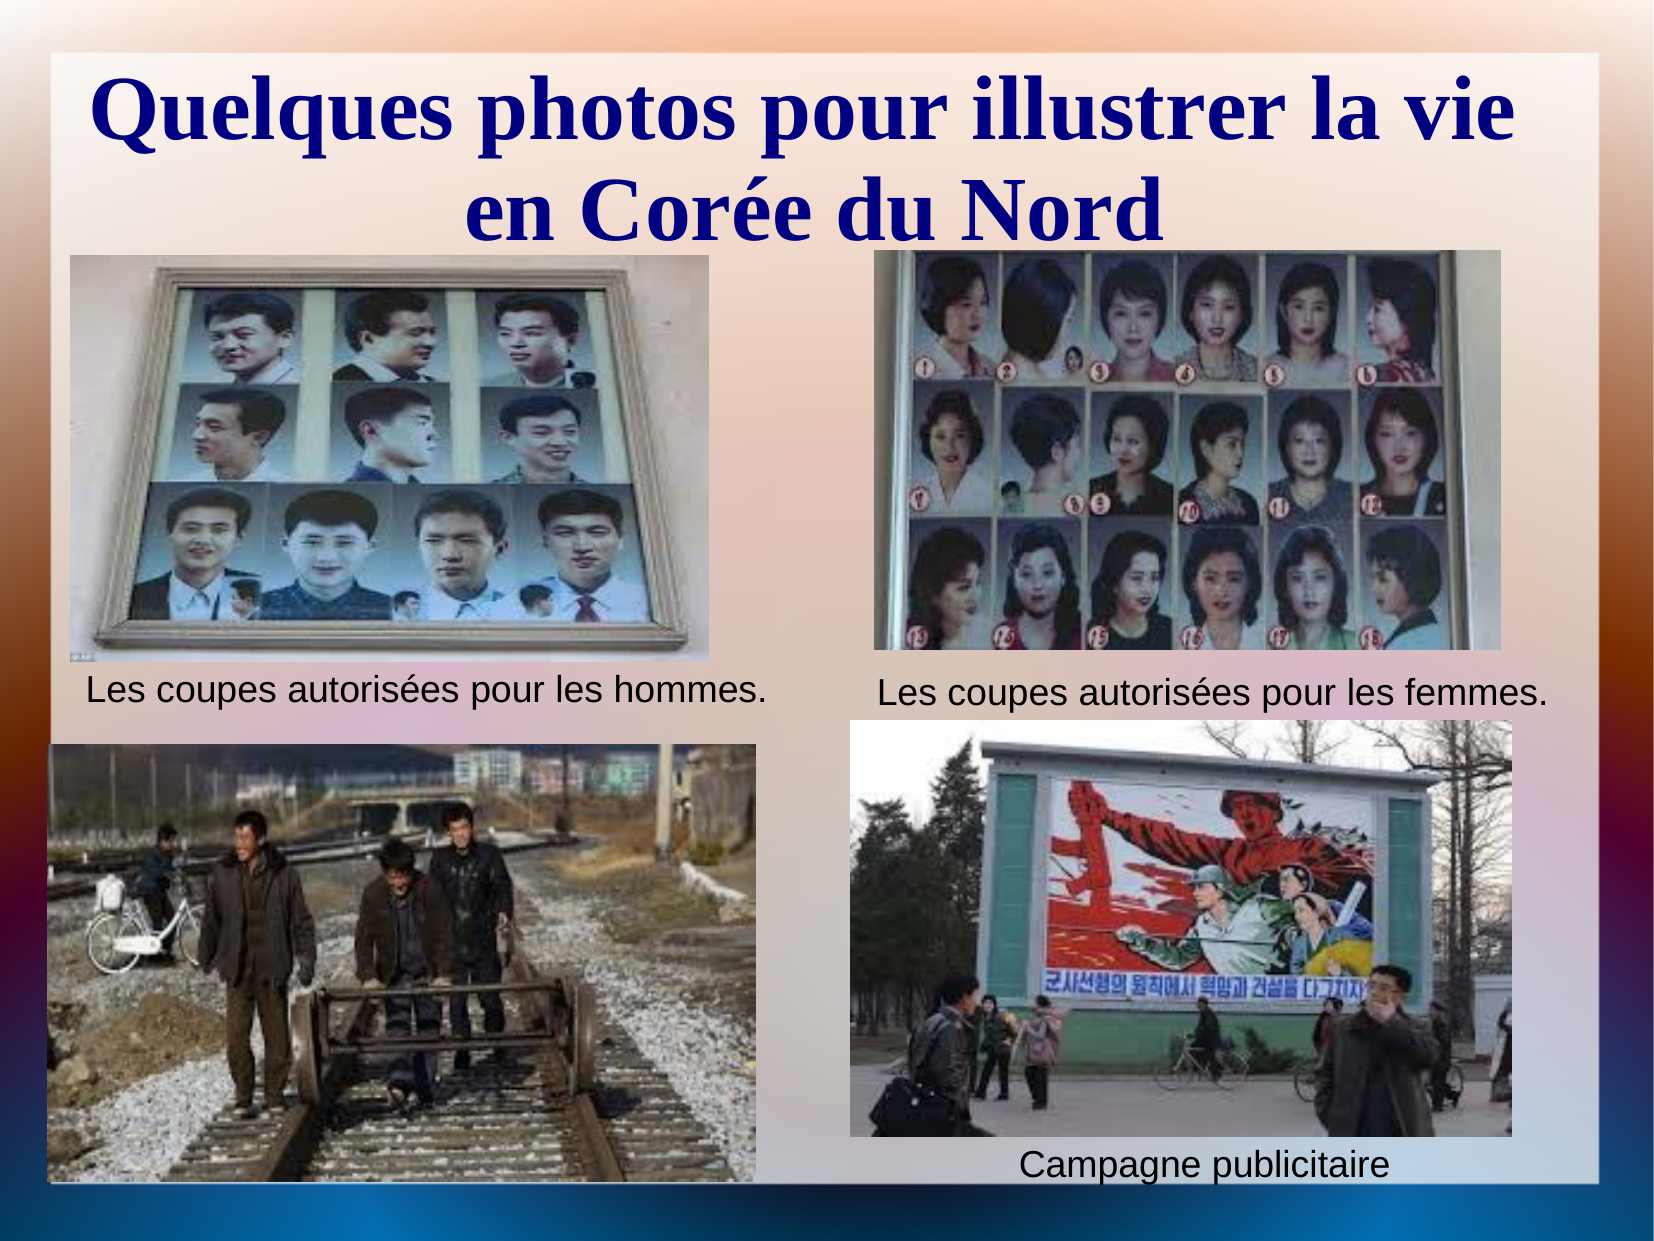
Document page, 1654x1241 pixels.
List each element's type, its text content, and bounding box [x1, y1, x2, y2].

title Quelques photos pour illustrer la vie en Corée du Nord [70, 55, 1559, 263]
picture [0, 0, 1654, 1241]
text_box Les coupes autorisées pour les hommes. [70, 661, 783, 719]
text_box Campagne publicitaire [1003, 1136, 1406, 1194]
text_box Les coupes autorisées pour les femmes. [862, 663, 1564, 721]
